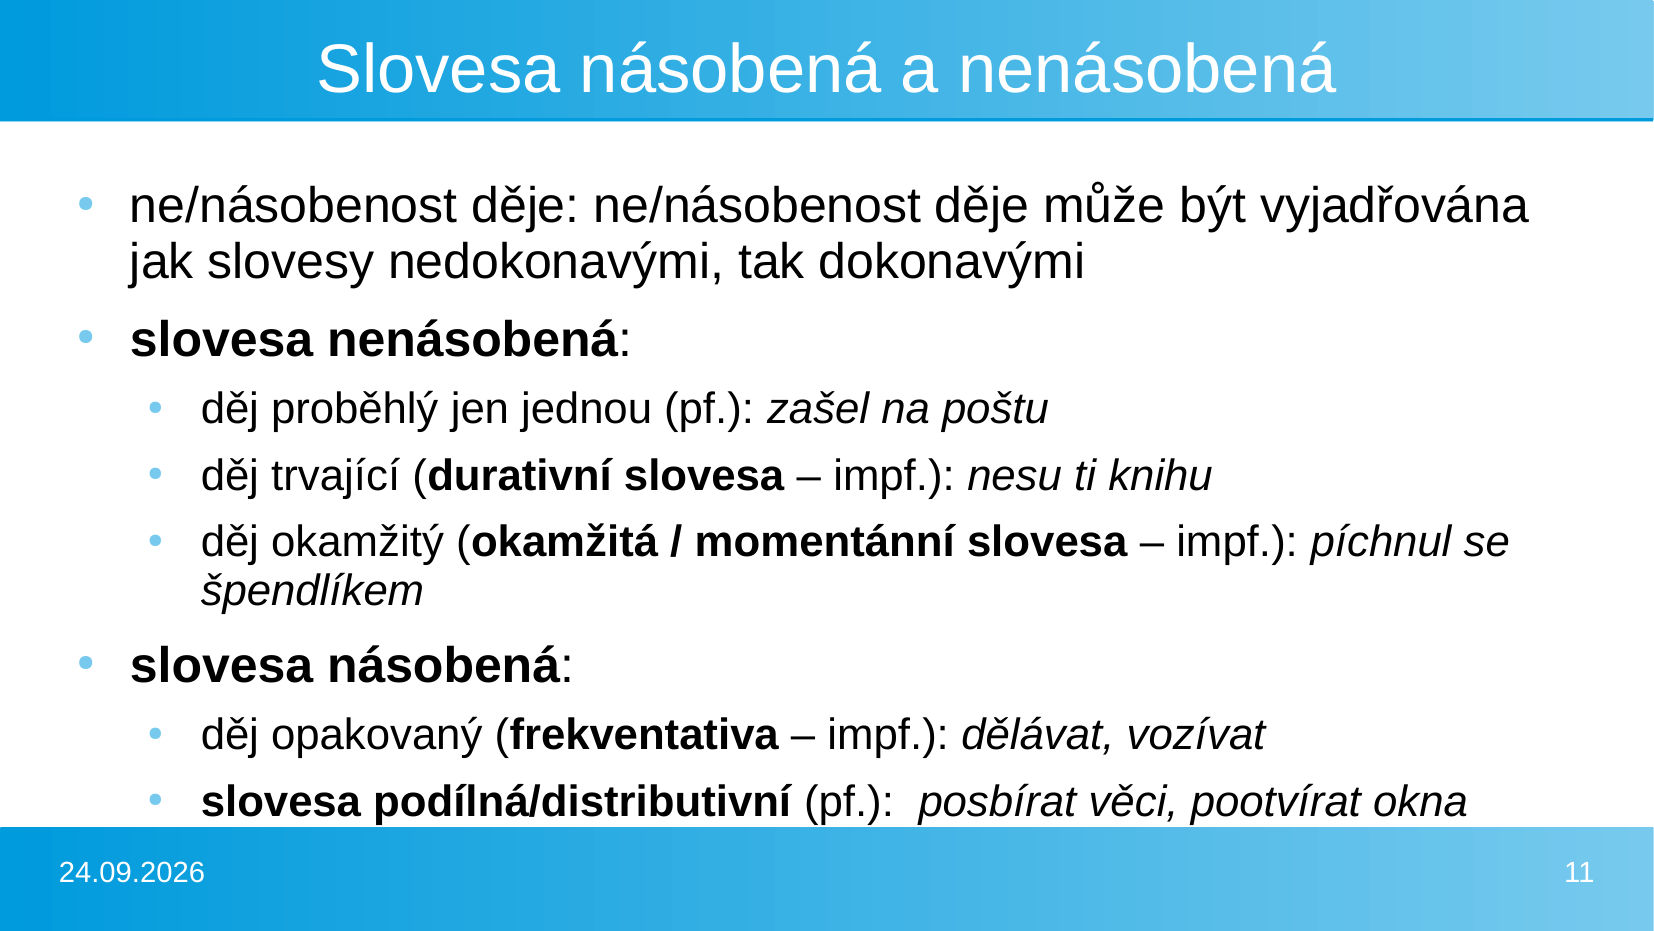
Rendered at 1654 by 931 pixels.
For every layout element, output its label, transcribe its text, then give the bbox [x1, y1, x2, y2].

list ne/násobenost děje: ne/násobenost děje může být vyjadřována jak slovesy nedokonavými, tak dokonavými slovesa nenásobená: děj proběhlý jen jednou (pf.): zašel na poštu děj trvající (durativní slovesa – impf.): nesu ti knihu děj okamžitý (okamžitá / momentánní slovesa – impf.): píchnul se špendlíkem slovesa násobená: děj opakovaný (frekventativa – impf.): dělávat, vozívat slovesa podílná/distributivní (pf.): posbírat věci, pootvírat okna [59, 177, 1595, 827]
title Slovesa násobená a nenásobená [59, 29, 1595, 108]
